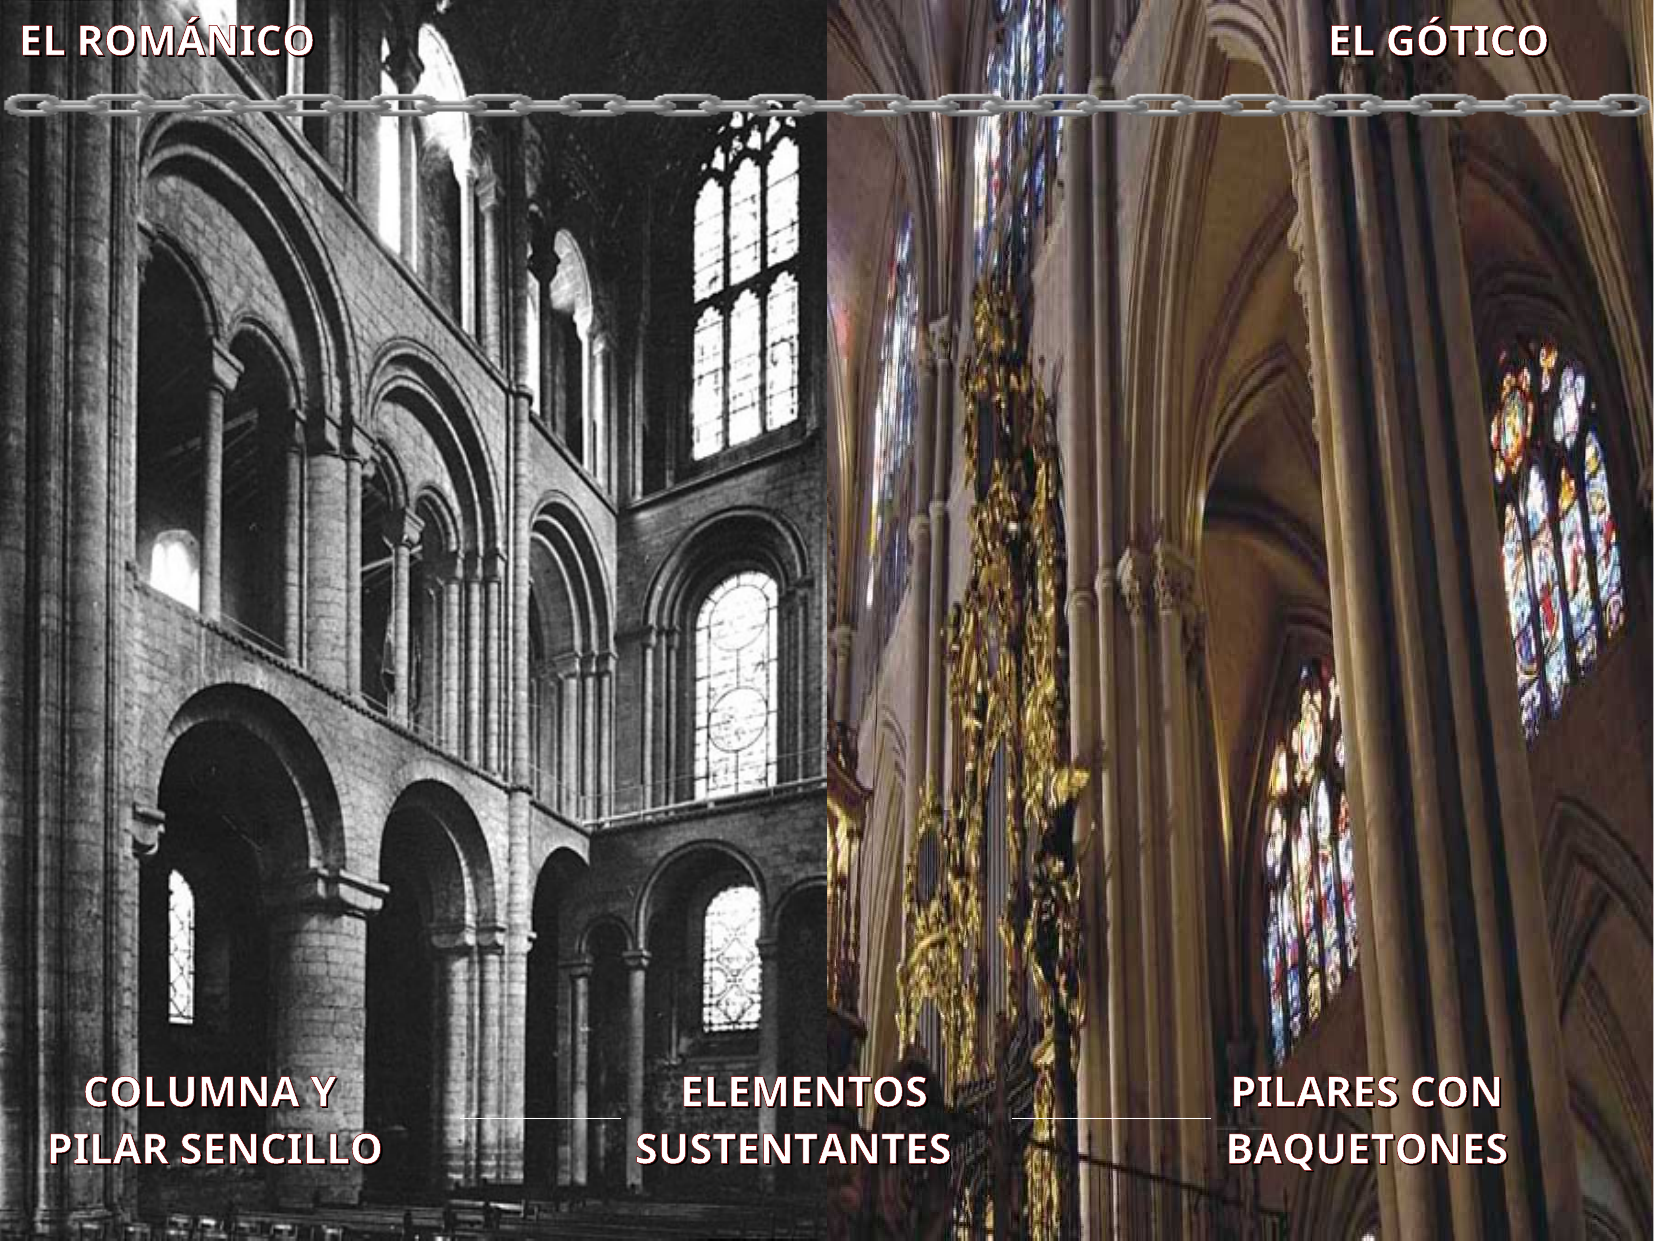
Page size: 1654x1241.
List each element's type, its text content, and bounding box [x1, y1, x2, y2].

text_box EL GÓTICO [1313, 3, 1597, 67]
text_box ELEMENTOS SUSTENTANTES [620, 1054, 1013, 1167]
picture [0, 0, 1654, 1241]
text_box PILARES CON BAQUETONES [1210, 1054, 1560, 1167]
text_box COLUMNA Y PILAR SENCILLO [31, 1054, 461, 1167]
text_box EL ROMÁNICO [4, 3, 370, 67]
